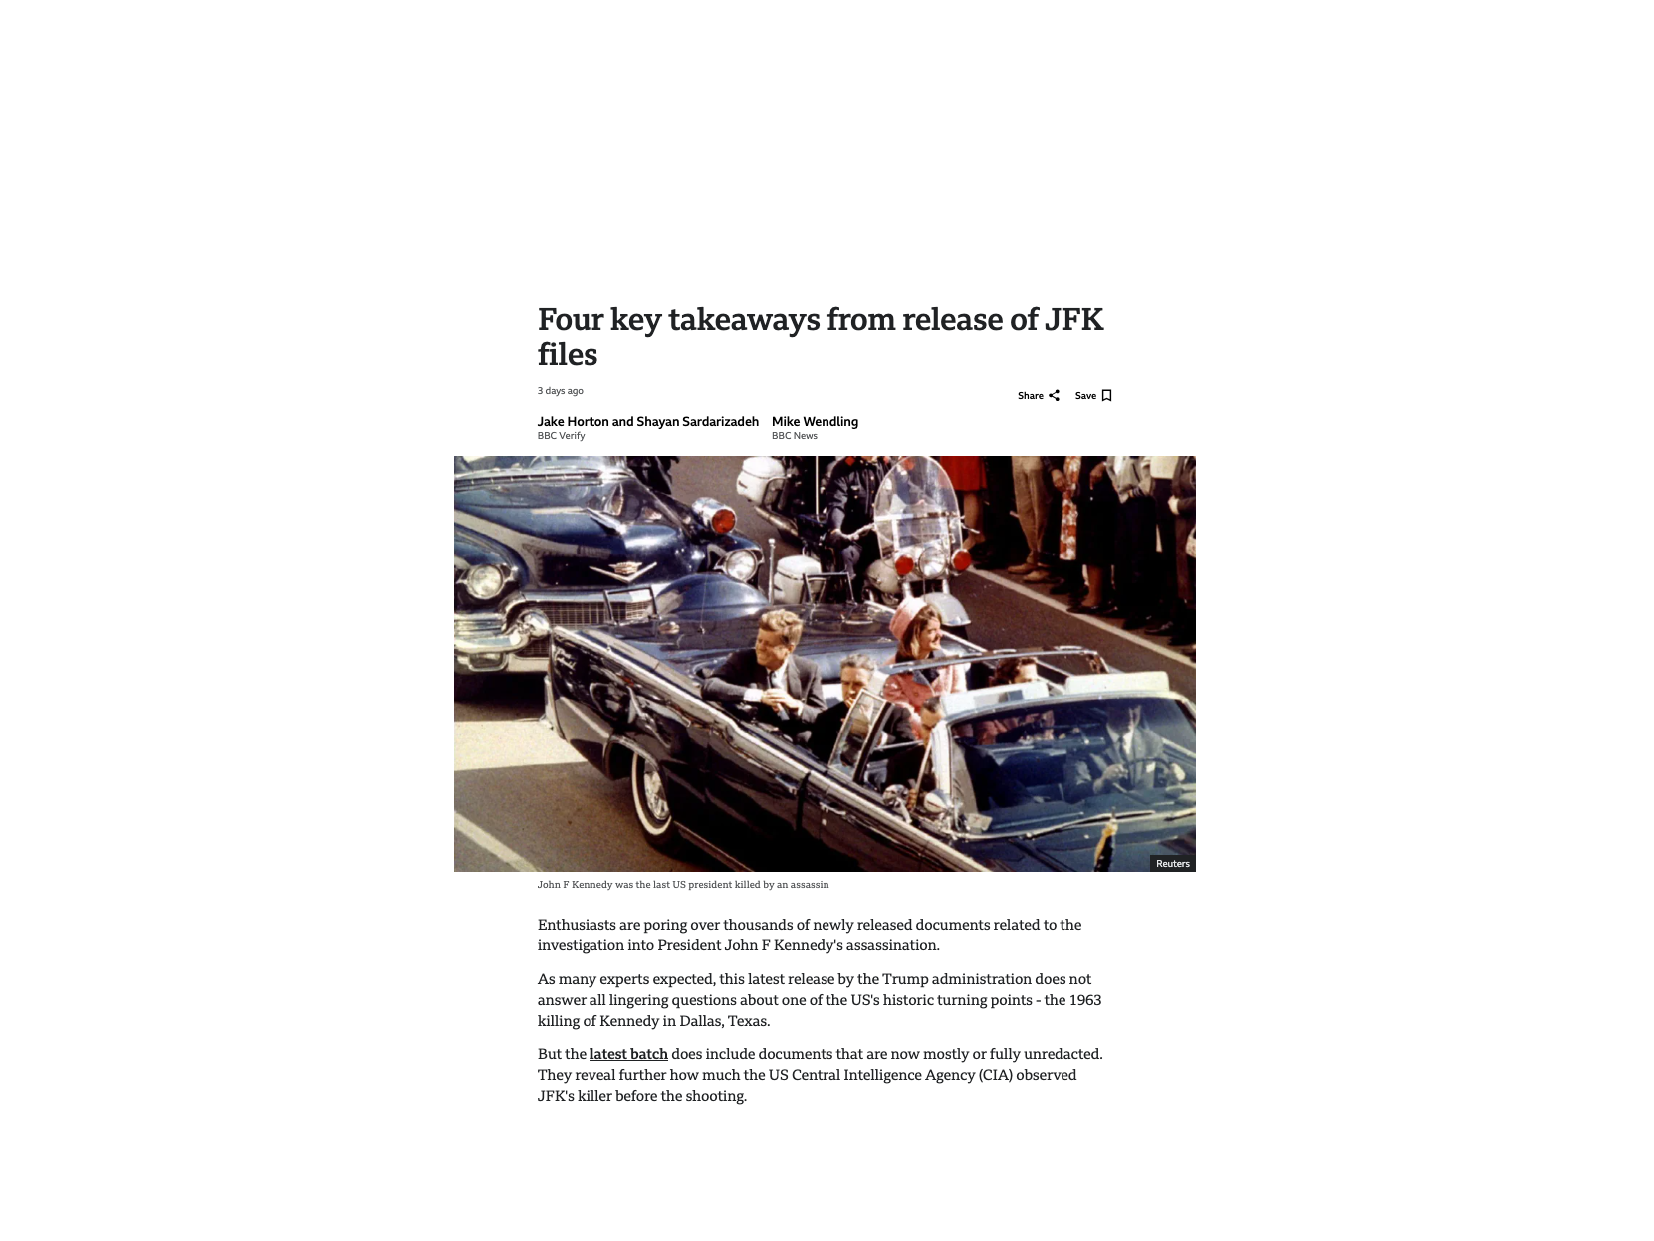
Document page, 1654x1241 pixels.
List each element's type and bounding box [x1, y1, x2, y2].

picture [354, 290, 1299, 1109]
